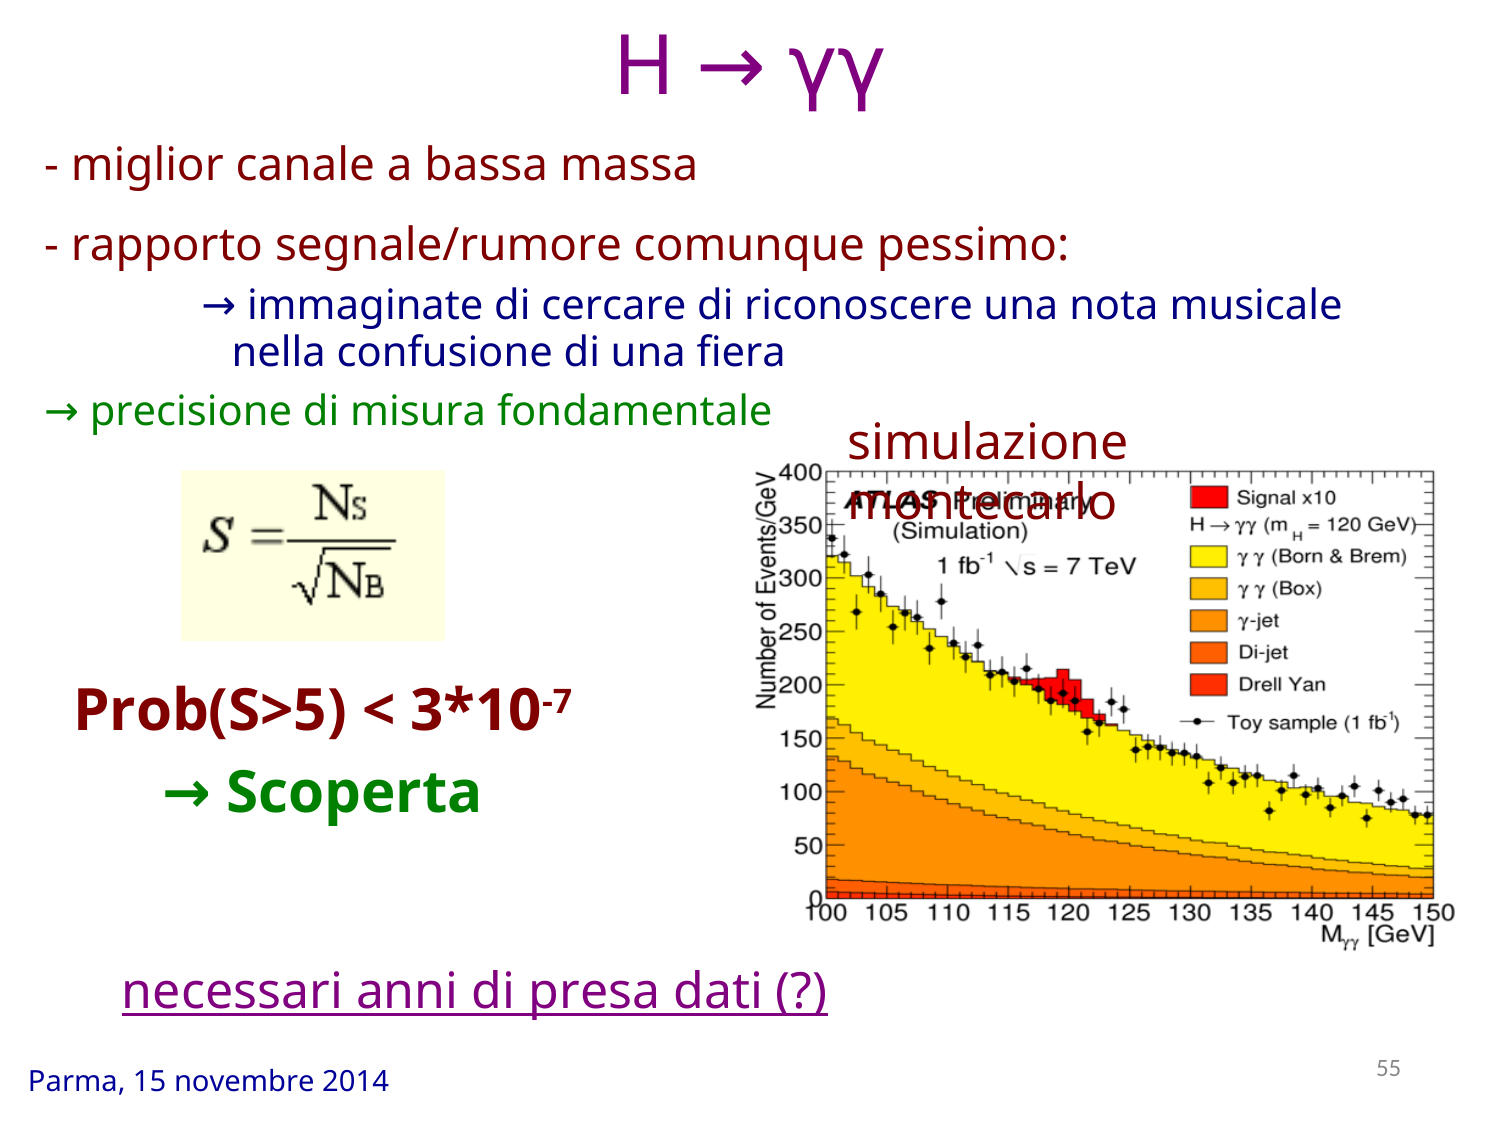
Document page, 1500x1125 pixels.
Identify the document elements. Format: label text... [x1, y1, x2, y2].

picture [735, 459, 1467, 962]
text_box simulazione montecarlo [832, 401, 1424, 491]
text_box H → γγ [41, 0, 1459, 120]
text_box - miglior canale a bassa massa - rapporto segnale/rumore comunque pessimo: → immaginate di cercare di riconoscere una nota musicale nella confusione di una fiera → precisione di misura fondamentale [29, 118, 1424, 461]
text_box <numero> [1074, 1042, 1417, 1095]
subtitle Prob(S>5) < 3*10-7 → Scoperta [27, 639, 618, 865]
text_box necessari anni di presa dati (?) [11, 956, 857, 1070]
picture [181, 470, 445, 639]
